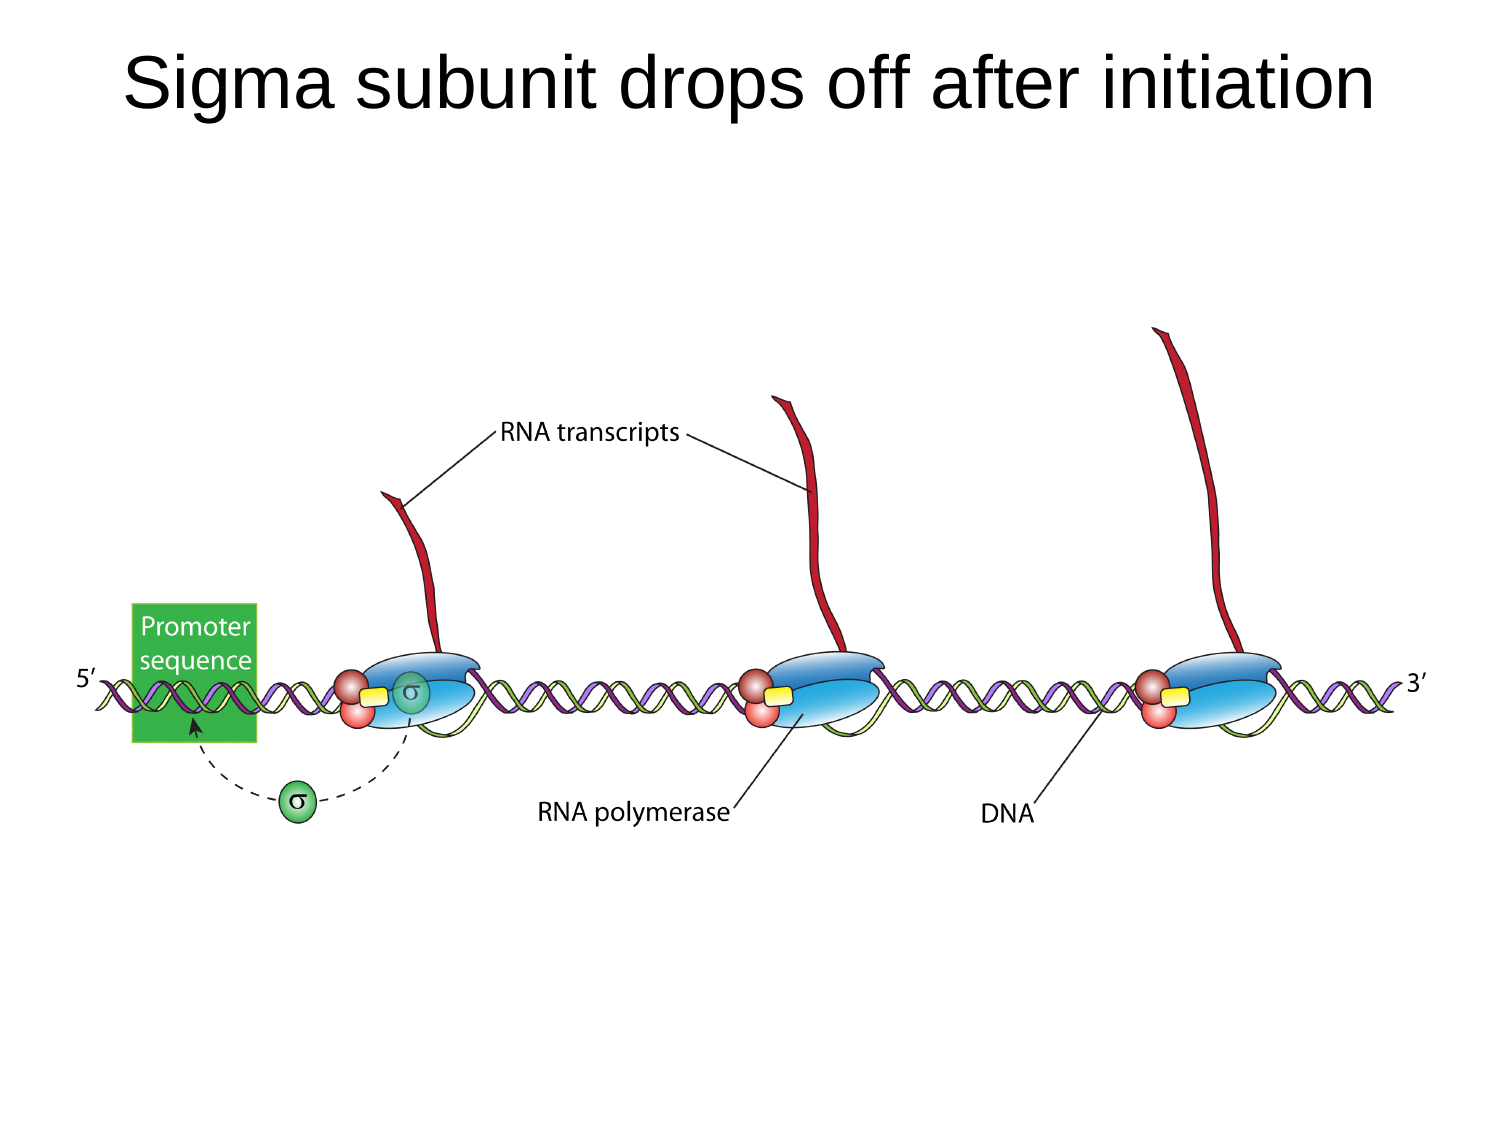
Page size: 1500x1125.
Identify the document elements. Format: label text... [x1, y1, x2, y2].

title Sigma subunit drops off after initiation [75, 24, 1426, 133]
picture [75, 325, 1426, 830]
